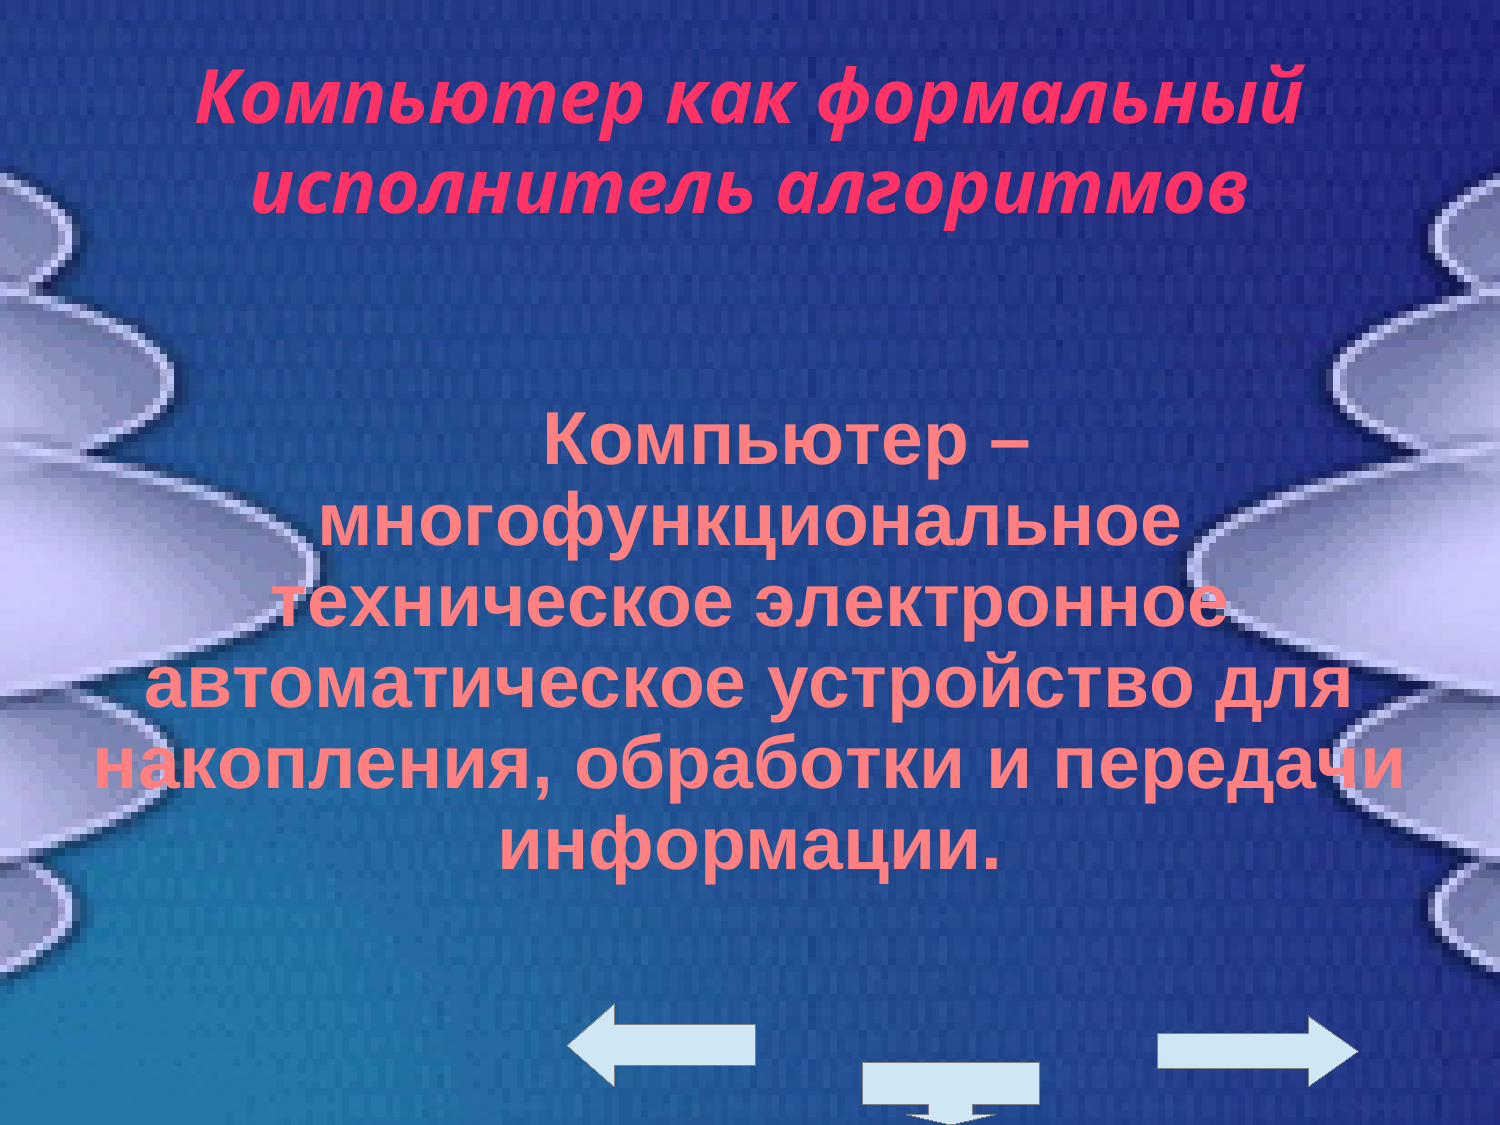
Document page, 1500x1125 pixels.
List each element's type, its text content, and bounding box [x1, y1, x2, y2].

list Компьютер – многофункциональное техническое электронное автоматическое устройство для накопления, обработки и передачи информации. [75, 392, 1426, 894]
text_box [1157, 1015, 1359, 1087]
title Компьютер как формальный исполнитель алгоритмов [75, 41, 1426, 237]
text_box [862, 1062, 1040, 1125]
picture [0, 0, 1500, 1125]
text_box [566, 1003, 756, 1087]
